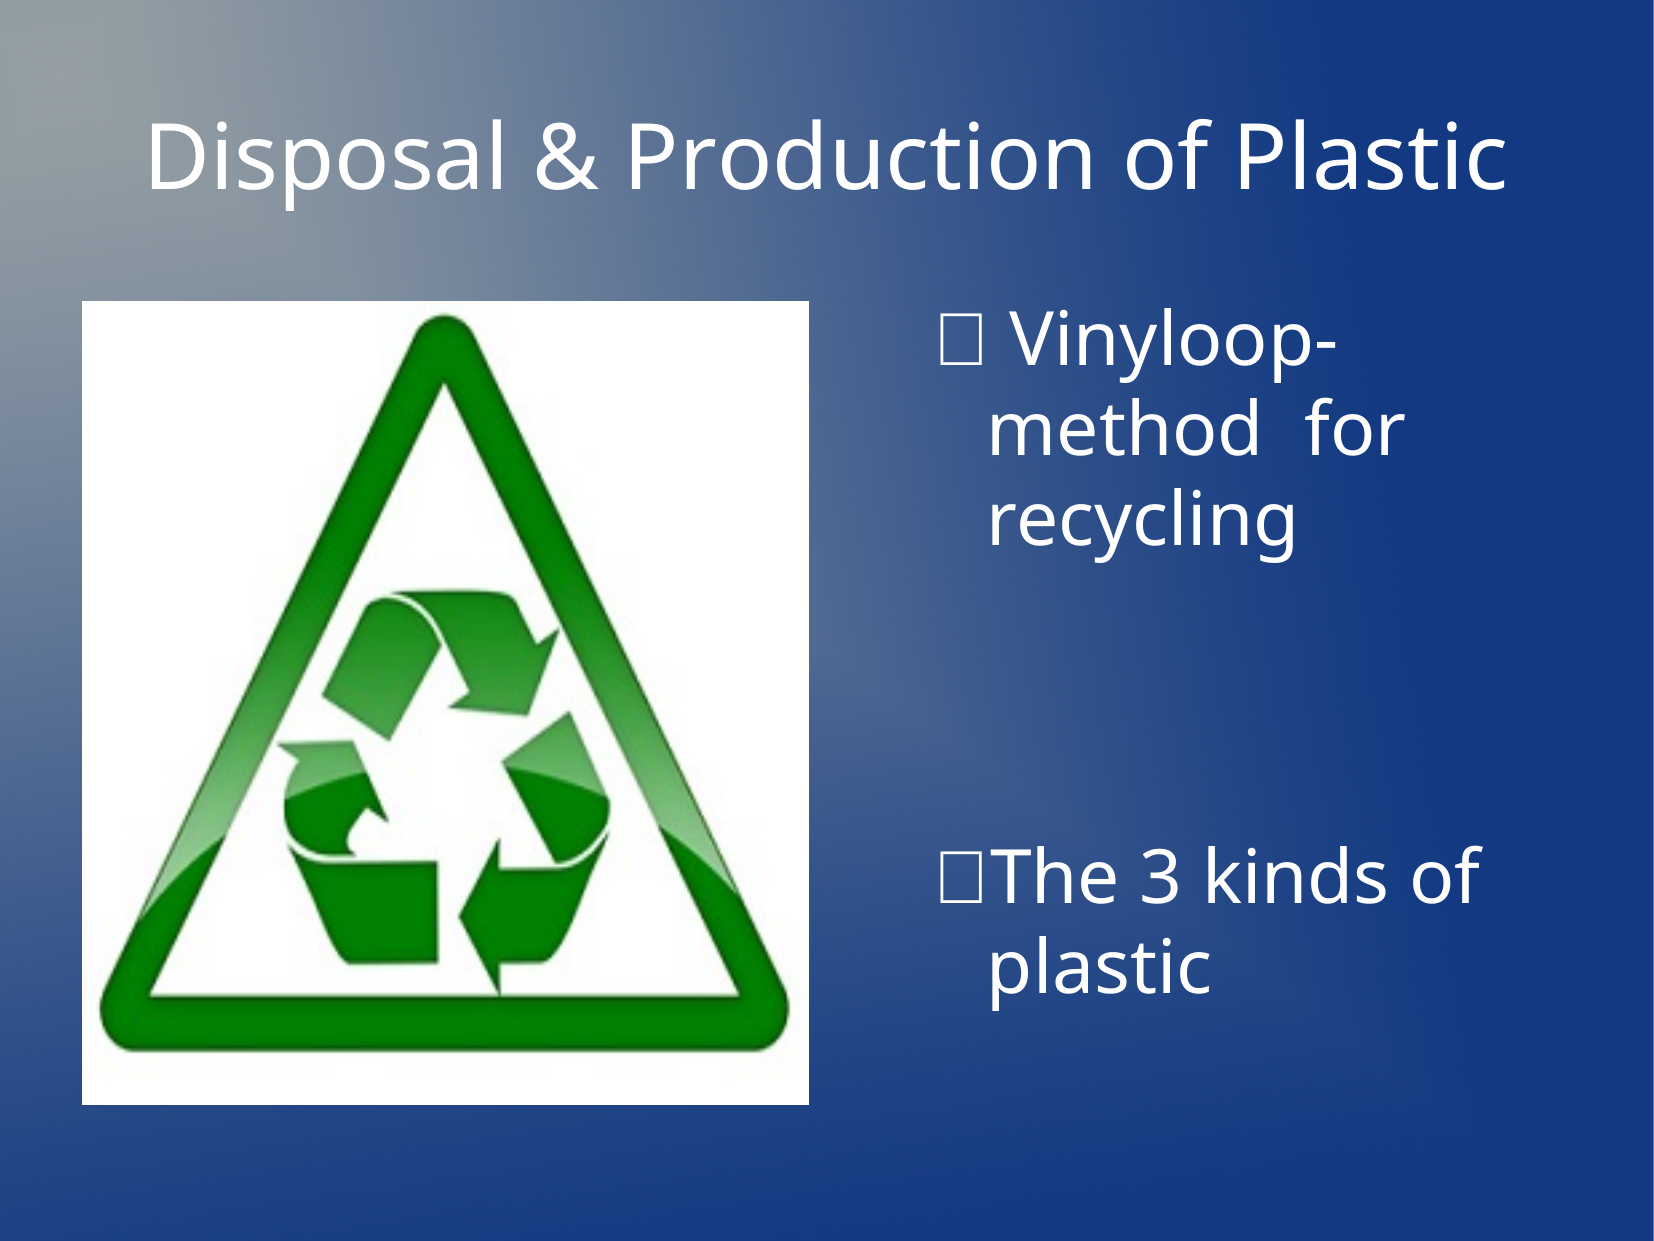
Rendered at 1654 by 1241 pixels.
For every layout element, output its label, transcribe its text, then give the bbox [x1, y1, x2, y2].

picture [0, 0, 1654, 1241]
list  Vinyloop-method for recycling The 3 kinds of plastic [845, 290, 1572, 1109]
title Disposal & Production of Plastic [82, 49, 1571, 257]
